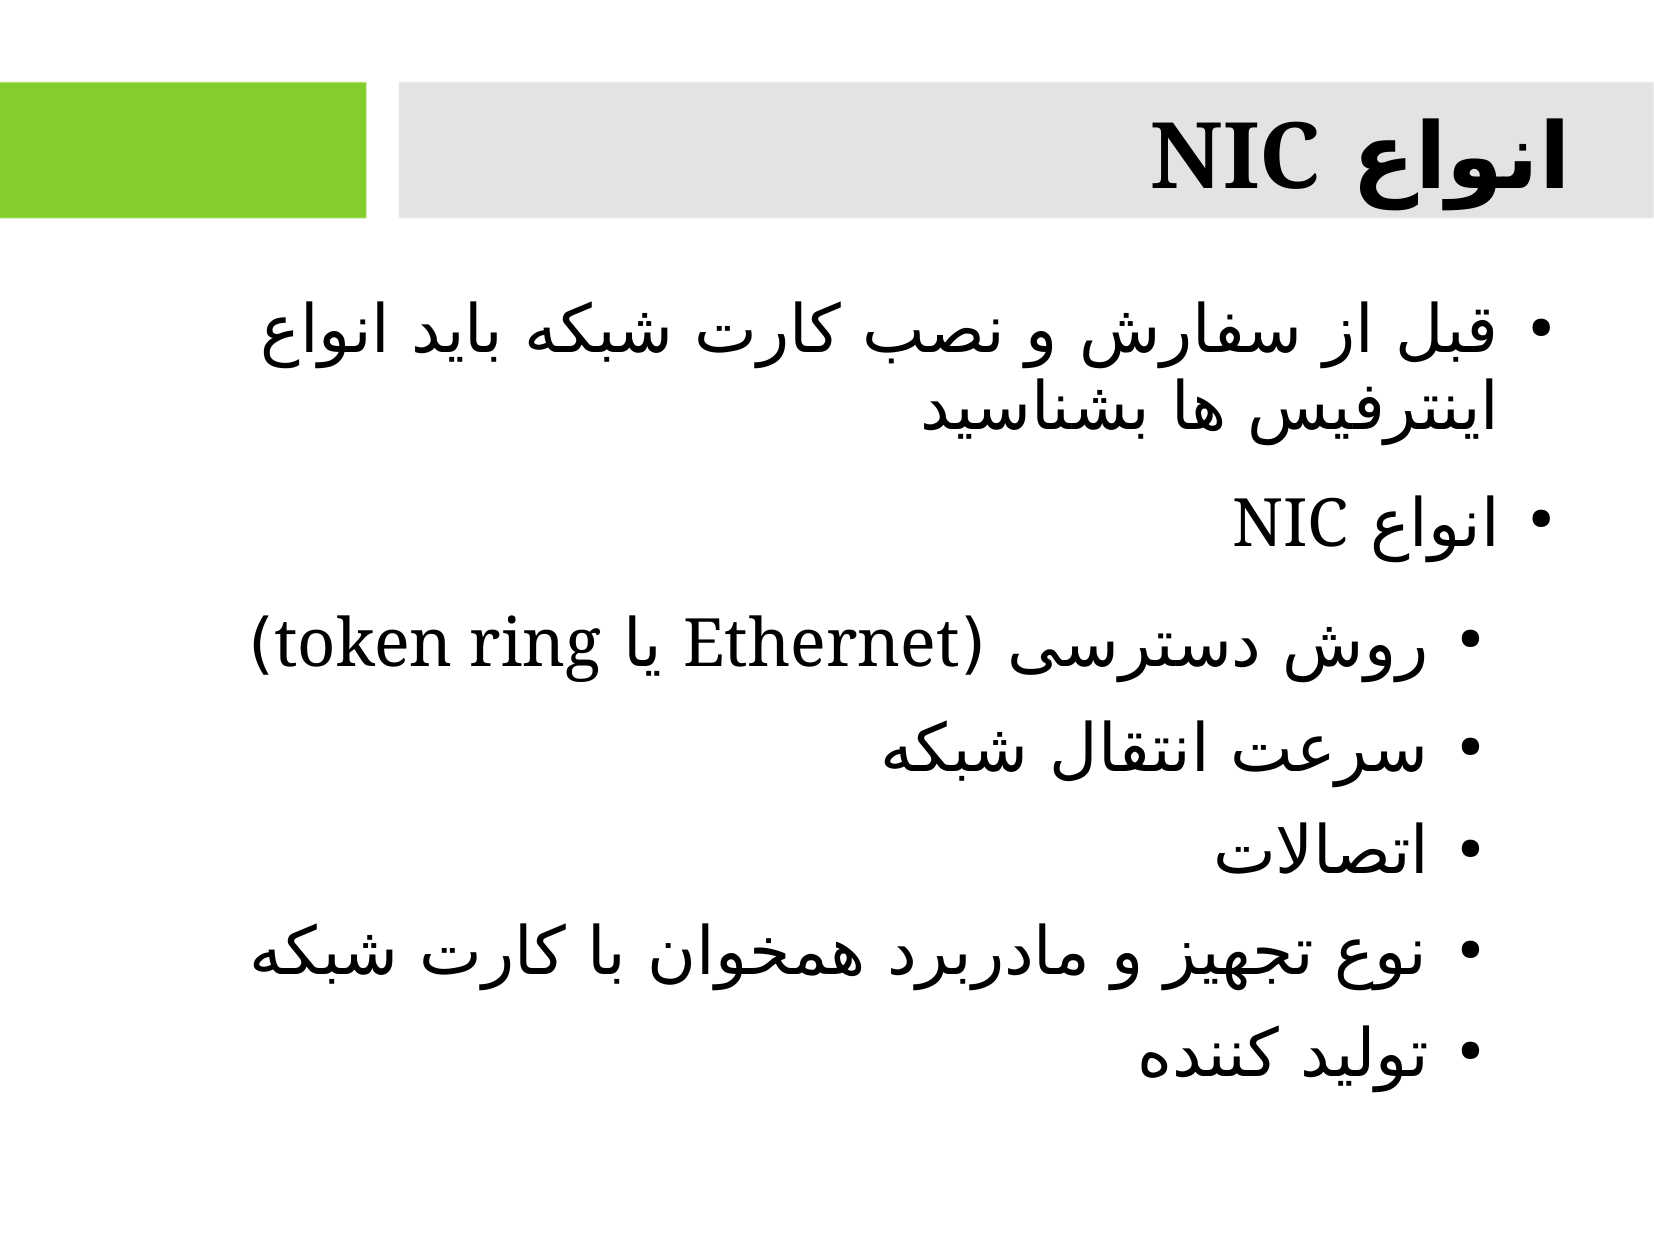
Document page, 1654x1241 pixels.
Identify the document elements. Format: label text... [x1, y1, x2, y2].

list قبل از سفارش و نصب کارت شبکه باید انواع اینترفیس ها بشناسید انواع NIC روش دسترسی (Ethernet یا token ring) سرعت انتقال شبکه اتصالات نوع تجهیز و مادربرد همخوان با کارت شبکه تولید کننده [82, 290, 1571, 1182]
title انواع NIC [82, 49, 1571, 257]
picture [0, 0, 1654, 1241]
